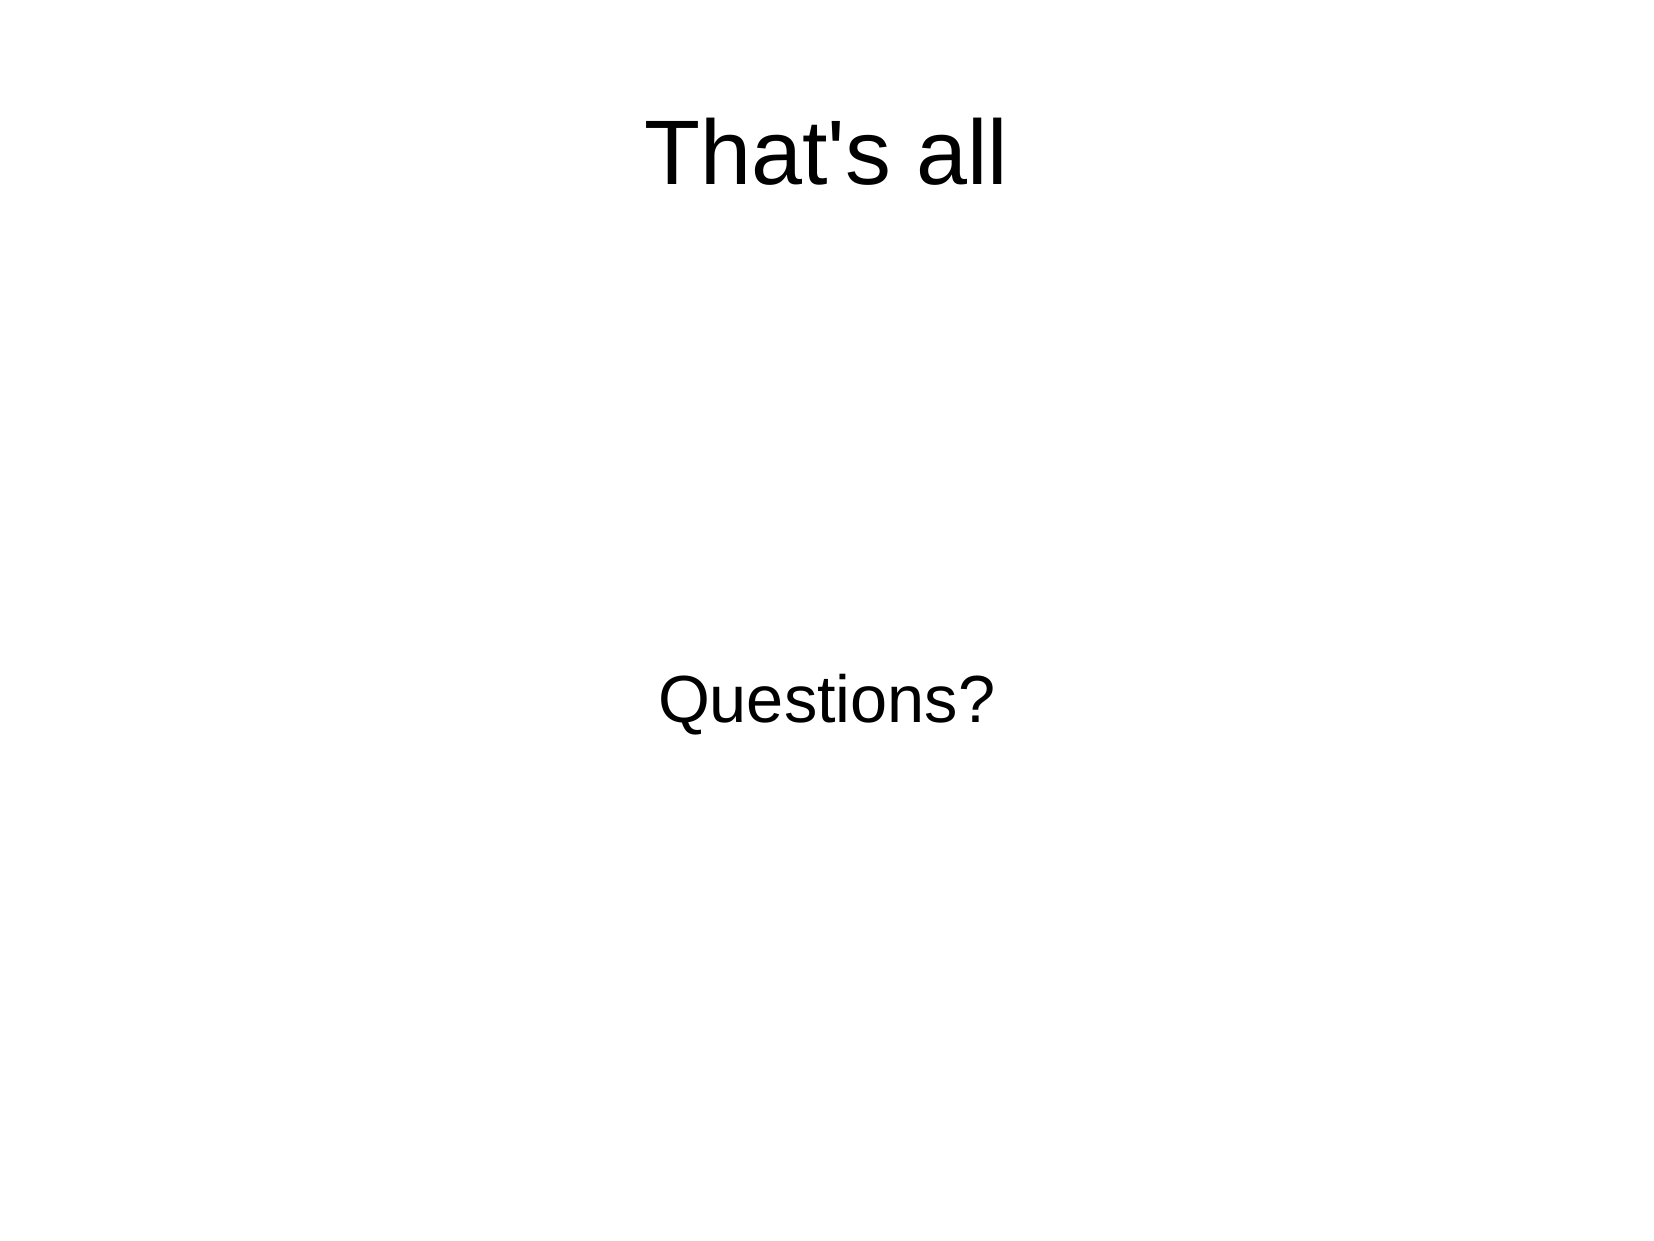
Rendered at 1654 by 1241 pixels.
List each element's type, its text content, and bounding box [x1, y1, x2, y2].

title That's all [82, 49, 1571, 257]
subtitle Questions? [82, 297, 1571, 1102]
